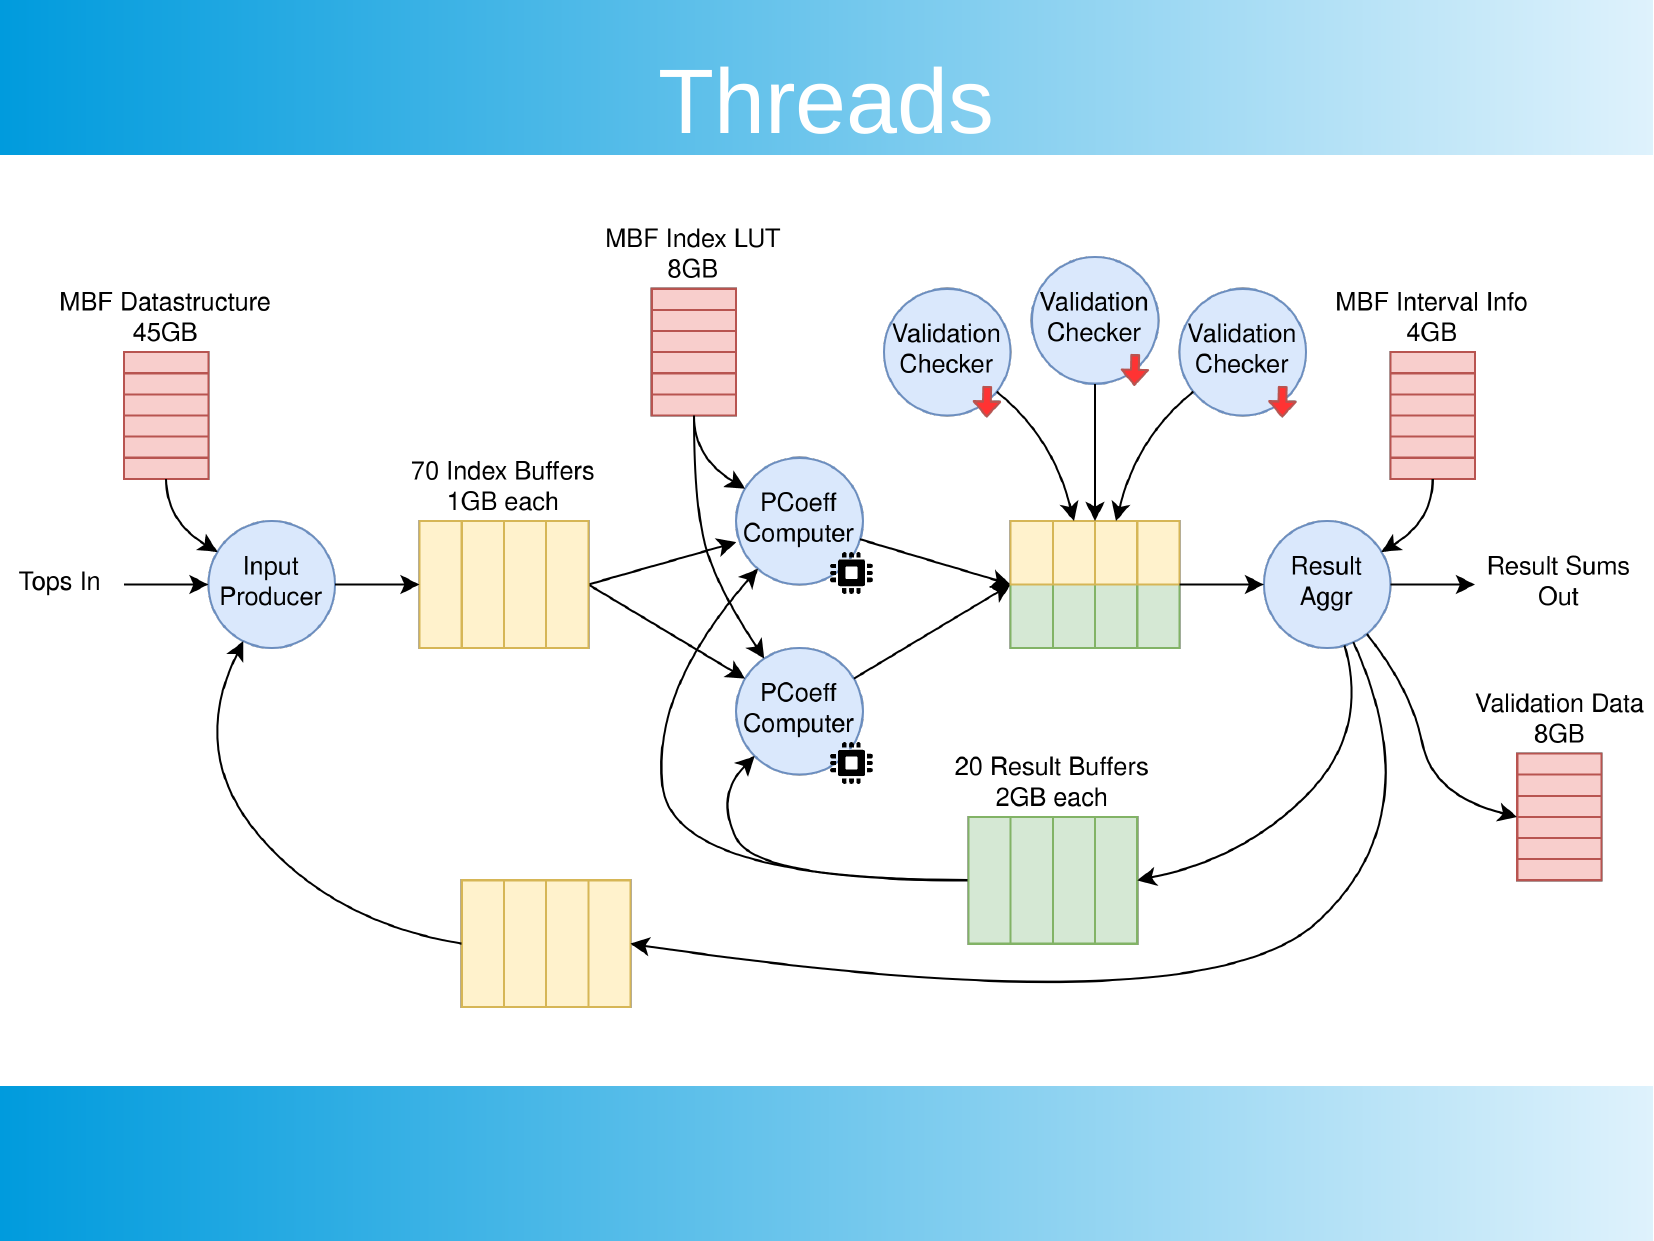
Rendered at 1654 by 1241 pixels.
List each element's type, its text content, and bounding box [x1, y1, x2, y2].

picture [0, 224, 1651, 1010]
title Threads [82, 49, 1571, 155]
